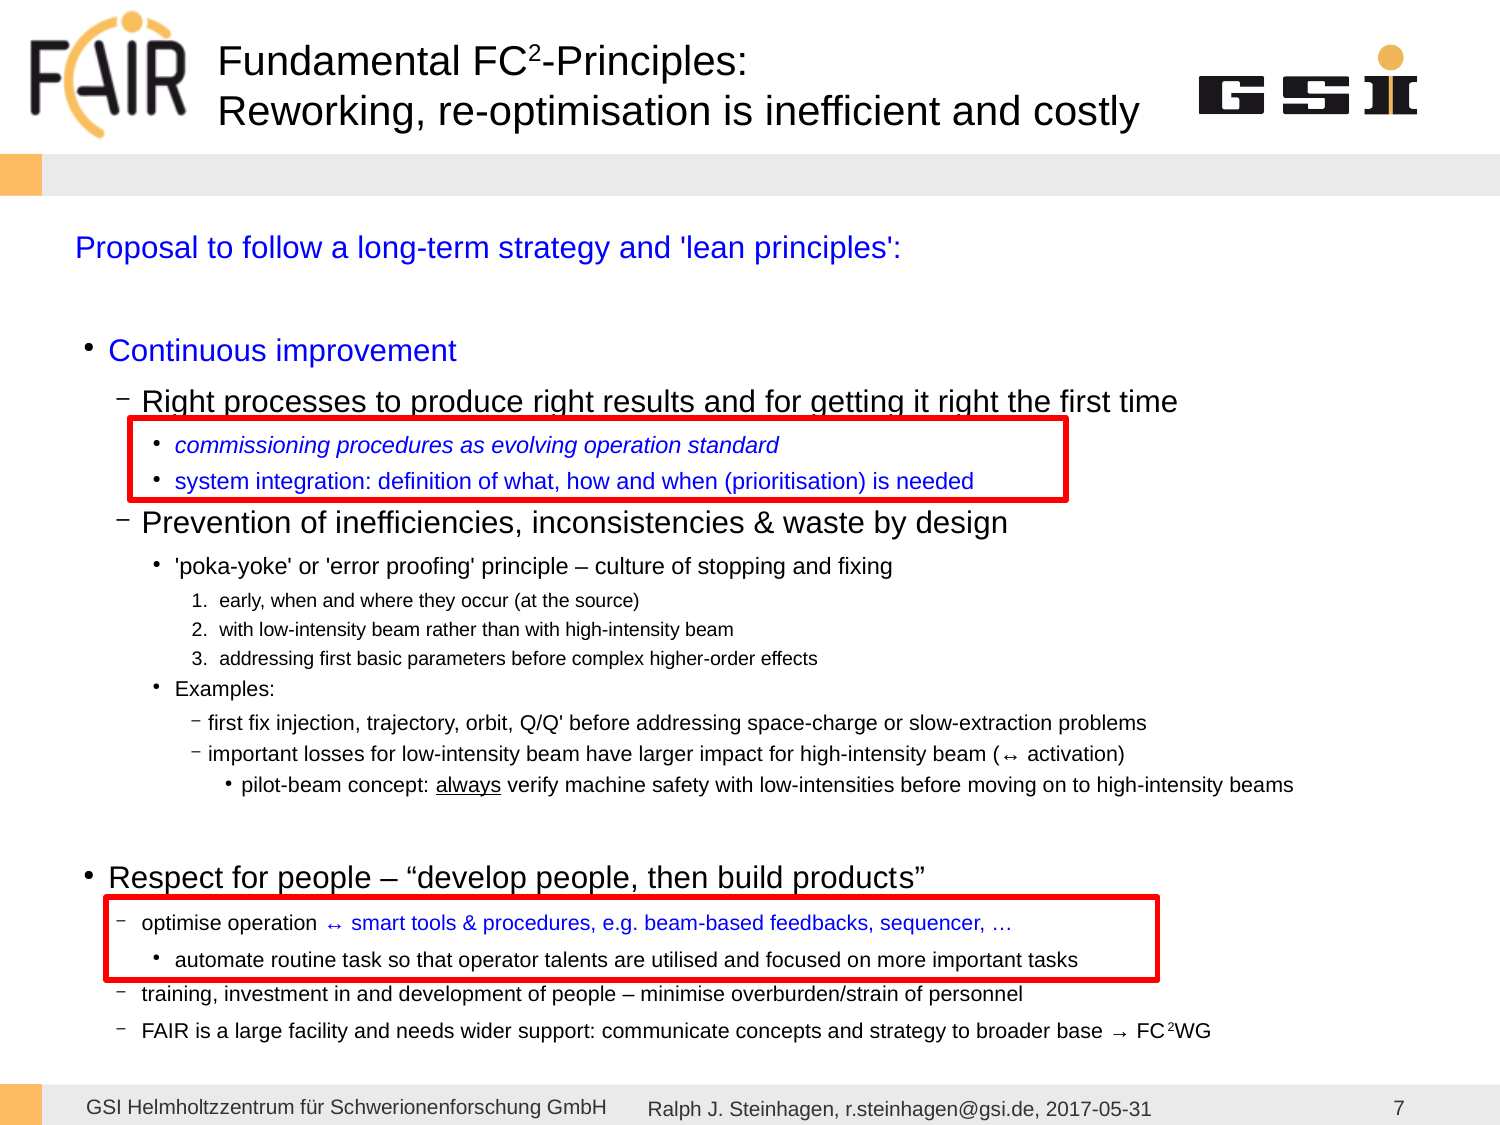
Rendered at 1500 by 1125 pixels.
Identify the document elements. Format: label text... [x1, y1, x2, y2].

picture [1197, 42, 1419, 117]
list Proposal to follow a long-term strategy and 'lean principles': Continuous improvement Right processes to produce right results and for getting it right the first time commissioning procedures as evolving operation standard system integration: definition of what, how and when (prioritisation) is needed Prevention of inefficiencies, inconsistencies & waste by design 'poka-yoke' or 'error proofing' principle – culture of stopping and fixing early, when and where they occur (at the source) with low-intensity beam rather than with high-intensity beam addressing first basic parameters before complex higher-order effects Examples: first fix injection, trajectory, orbit, Q/Q' before addressing space-charge or slow-extraction problems important losses for low-intensity beam have larger impact for high-intensity beam (↔ activation) pilot-beam concept: always verify machine safety with low-intensities before moving on to high-intensity beams Respect for people – “develop people, then build products” optimise operation ↔ smart tools & procedures, e.g. beam-based feedbacks, sequencer, … automate routine task so that operator talents are utilised and focused on more important tasks training, investment in and development of people – minimise overburden/strain of personnel FAIR is a large facility and needs wider support: communicate concepts and strategy to broader base → FC2WG [75, 226, 1425, 1050]
picture [30, 9, 187, 141]
title Fundamental FC2-Principles: Reworking, re-optimisation is inefficient and costly [217, 20, 1180, 147]
